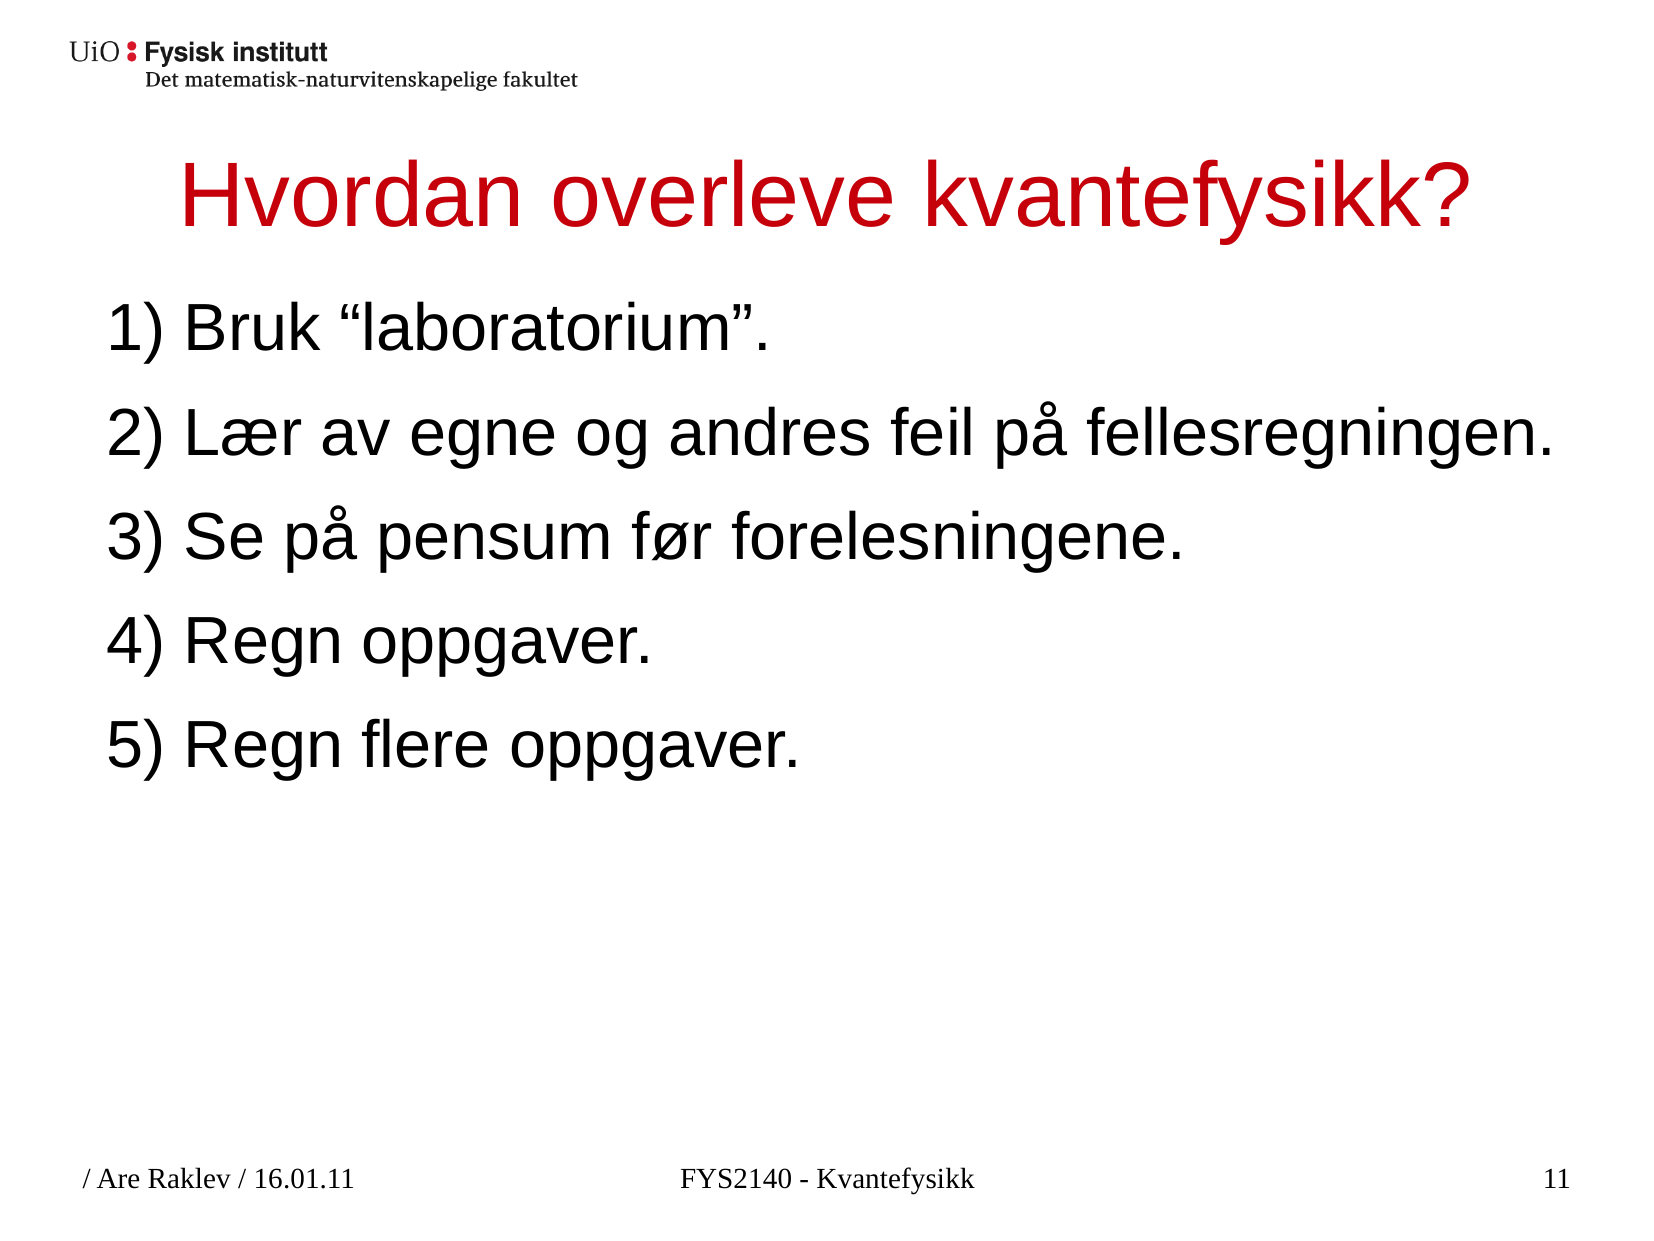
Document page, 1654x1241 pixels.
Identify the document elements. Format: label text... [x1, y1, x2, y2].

title Hvordan overleve kvantefysikk? [82, 90, 1571, 298]
picture [68, 37, 581, 93]
list Bruk “laboratorium”. Lær av egne og andres feil på fellesregningen. Se på pensum før forelesningene. Regn oppgaver. Regn flere oppgaver. [106, 290, 1595, 1094]
